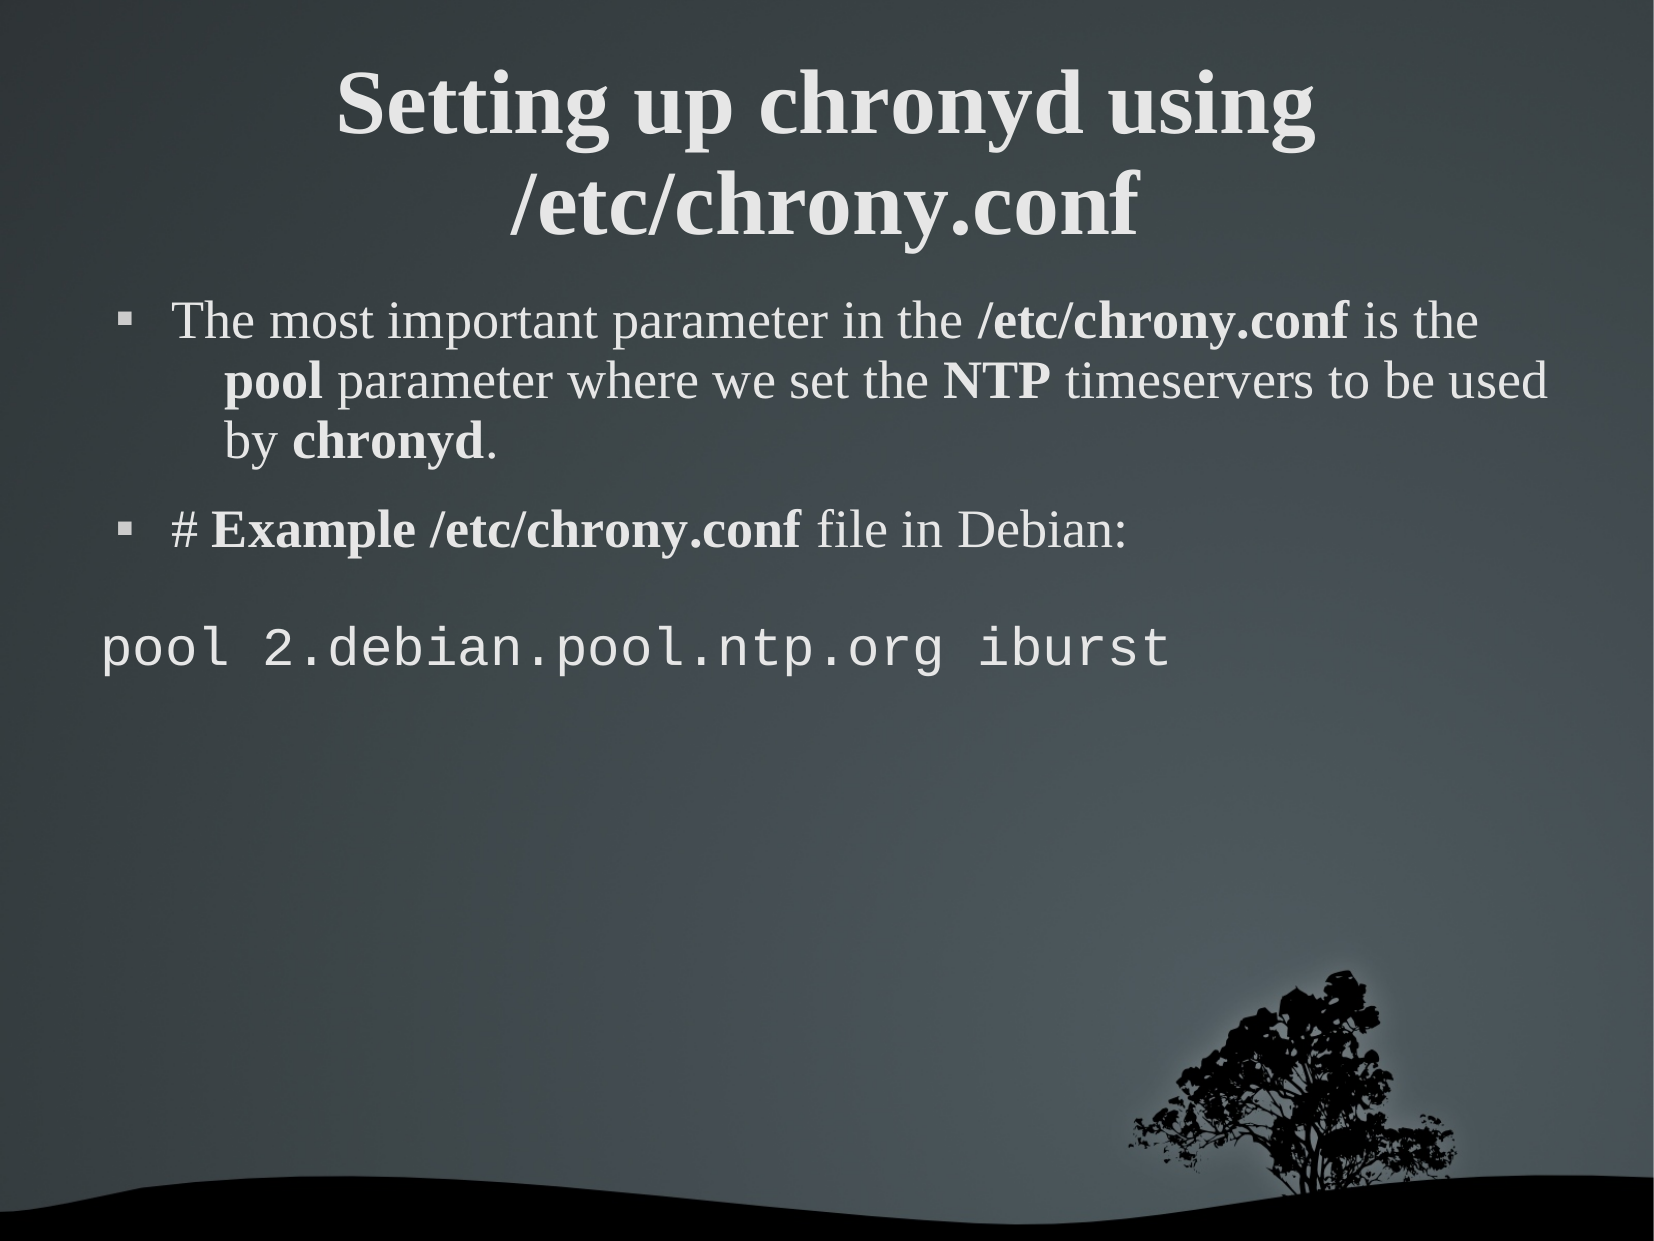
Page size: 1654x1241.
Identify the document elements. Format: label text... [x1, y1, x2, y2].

picture [0, 0, 1654, 1241]
list The most important parameter in the /etc/chrony.conf is the pool parameter where we set the NTP timeservers to be used by chronyd. # Example /etc/chrony.conf file in Debian: pool 2.debian.pool.ntp.org iburst [82, 290, 1571, 1126]
title Setting up chronyd using /etc/chrony.conf [82, 49, 1571, 257]
